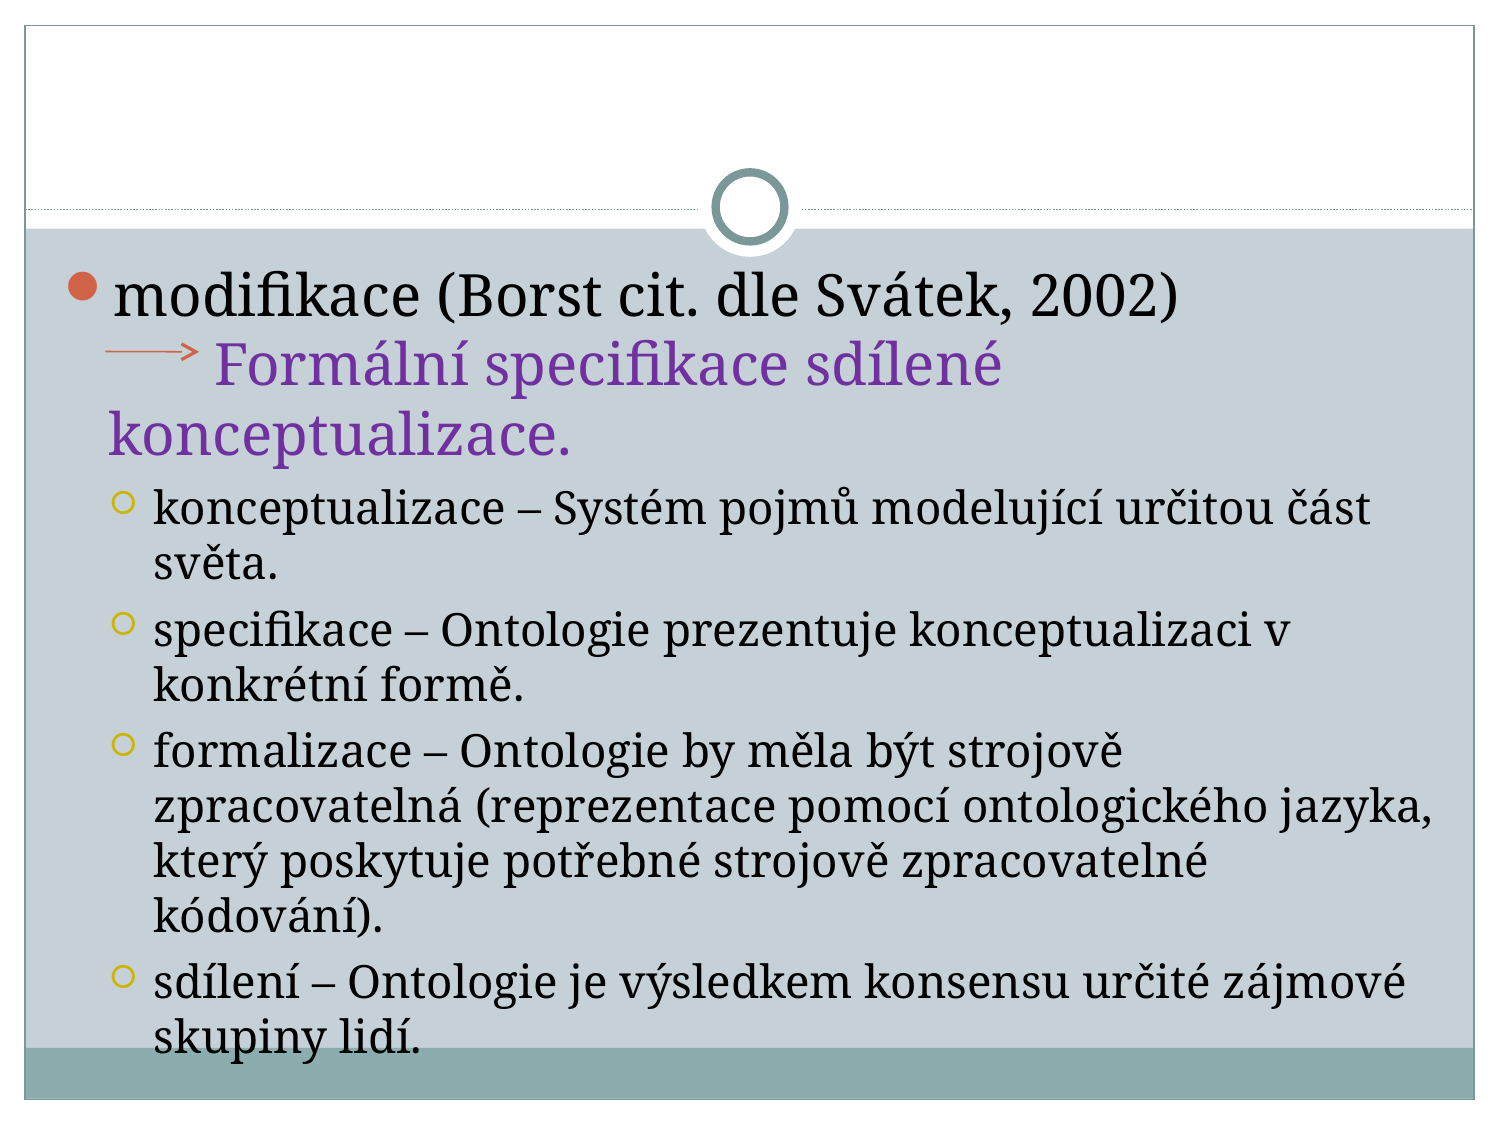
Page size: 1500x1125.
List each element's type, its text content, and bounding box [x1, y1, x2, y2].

list modifikace (Borst cit. dle Svátek, 2002) Formální specifikace sdílené konceptualizace. konceptualizace – Systém pojmů modelující určitou část světa. specifikace – Ontologie prezentuje konceptualizaci v konkrétní formě. formalizace – Ontologie by měla být strojově zpracovatelná (reprezentace pomocí ontologického jazyka, který poskytuje potřebné strojově zpracovatelné kódování). sdílení – Ontologie je výsledkem konsensu určité zájmové skupiny lidí. [49, 249, 1450, 1006]
